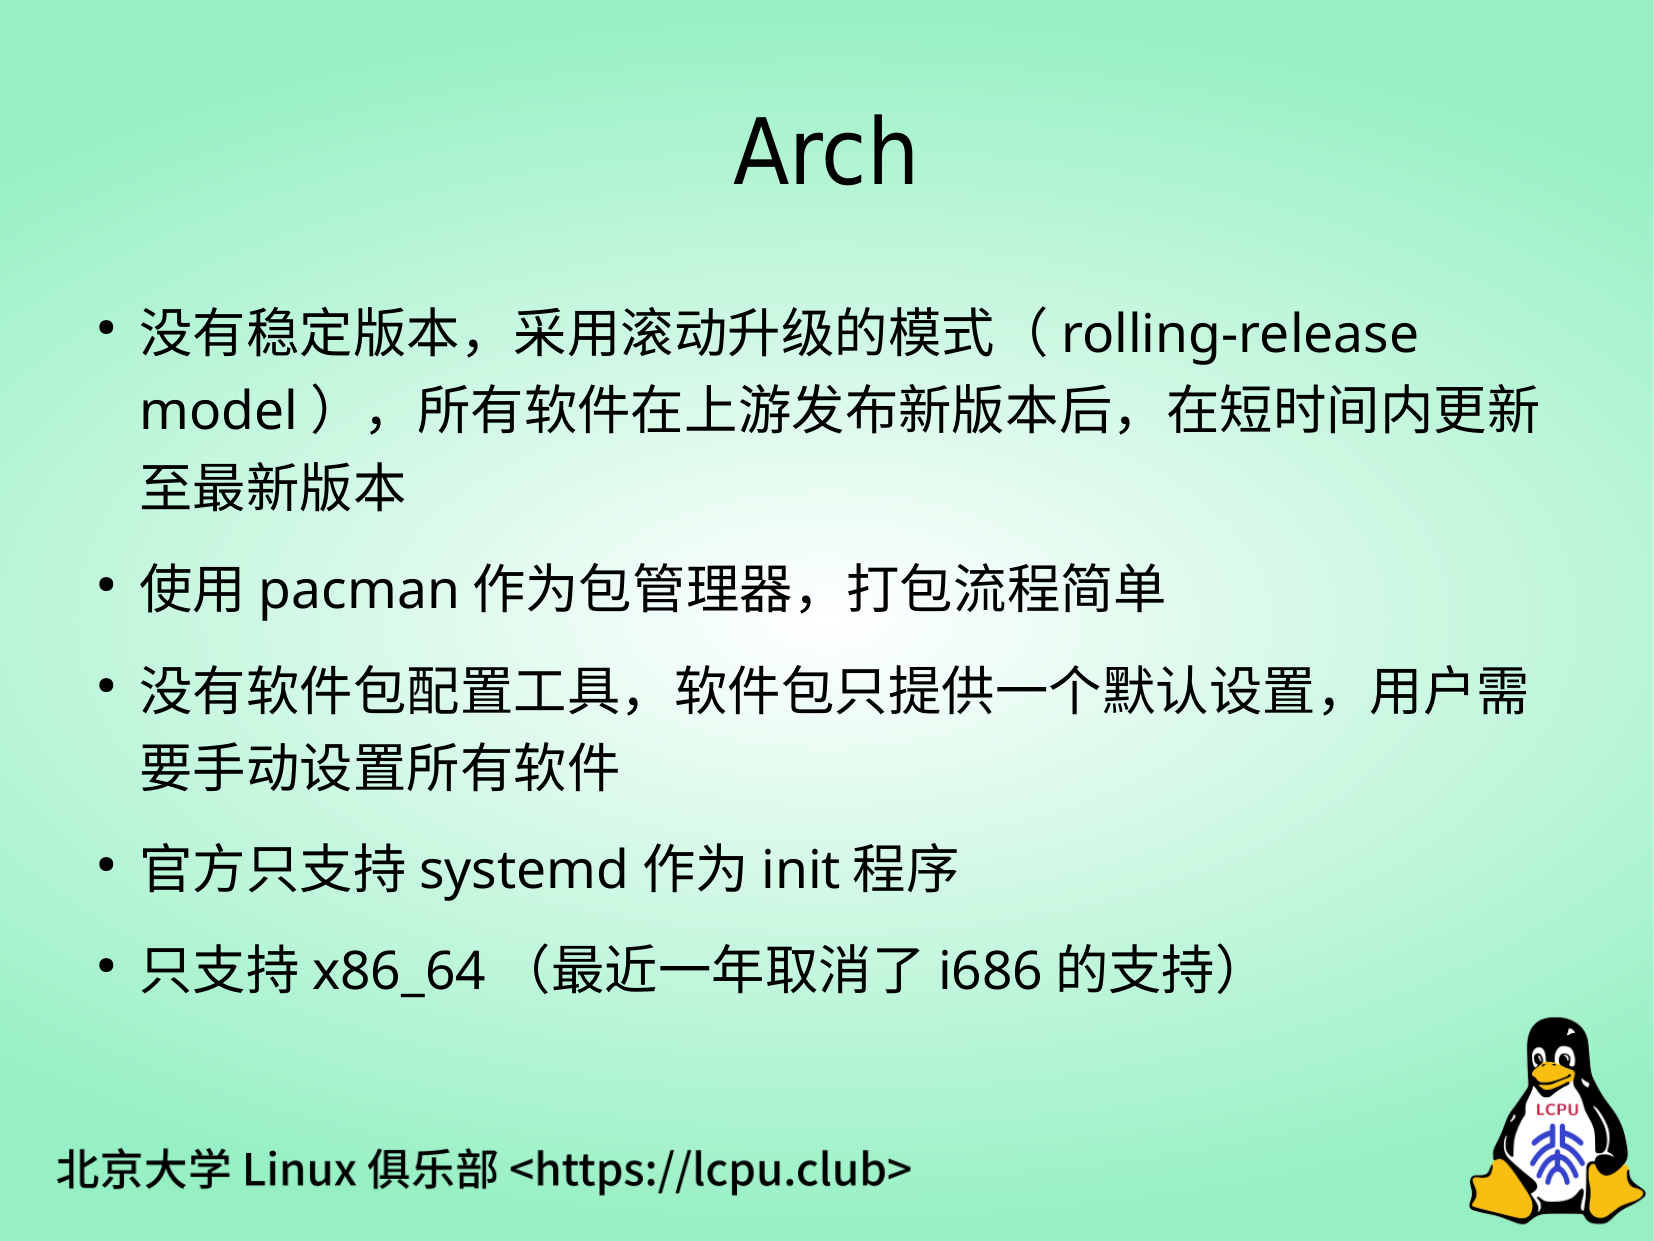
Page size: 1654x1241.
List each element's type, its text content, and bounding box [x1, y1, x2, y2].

picture [0, 0, 1654, 1241]
title Arch [82, 49, 1571, 257]
list 没有稳定版本，采用滚动升级的模式（rolling-release model），所有软件在上游发布新版本后，在短时间内更新至最新版本 使用pacman作为包管理器，打包流程简单 没有软件包配置工具，软件包只提供一个默认设置，用户需要手动设置所有软件 官方只支持systemd作为init程序 只支持x86_64（最近一年取消了i686的支持） [82, 290, 1571, 1010]
